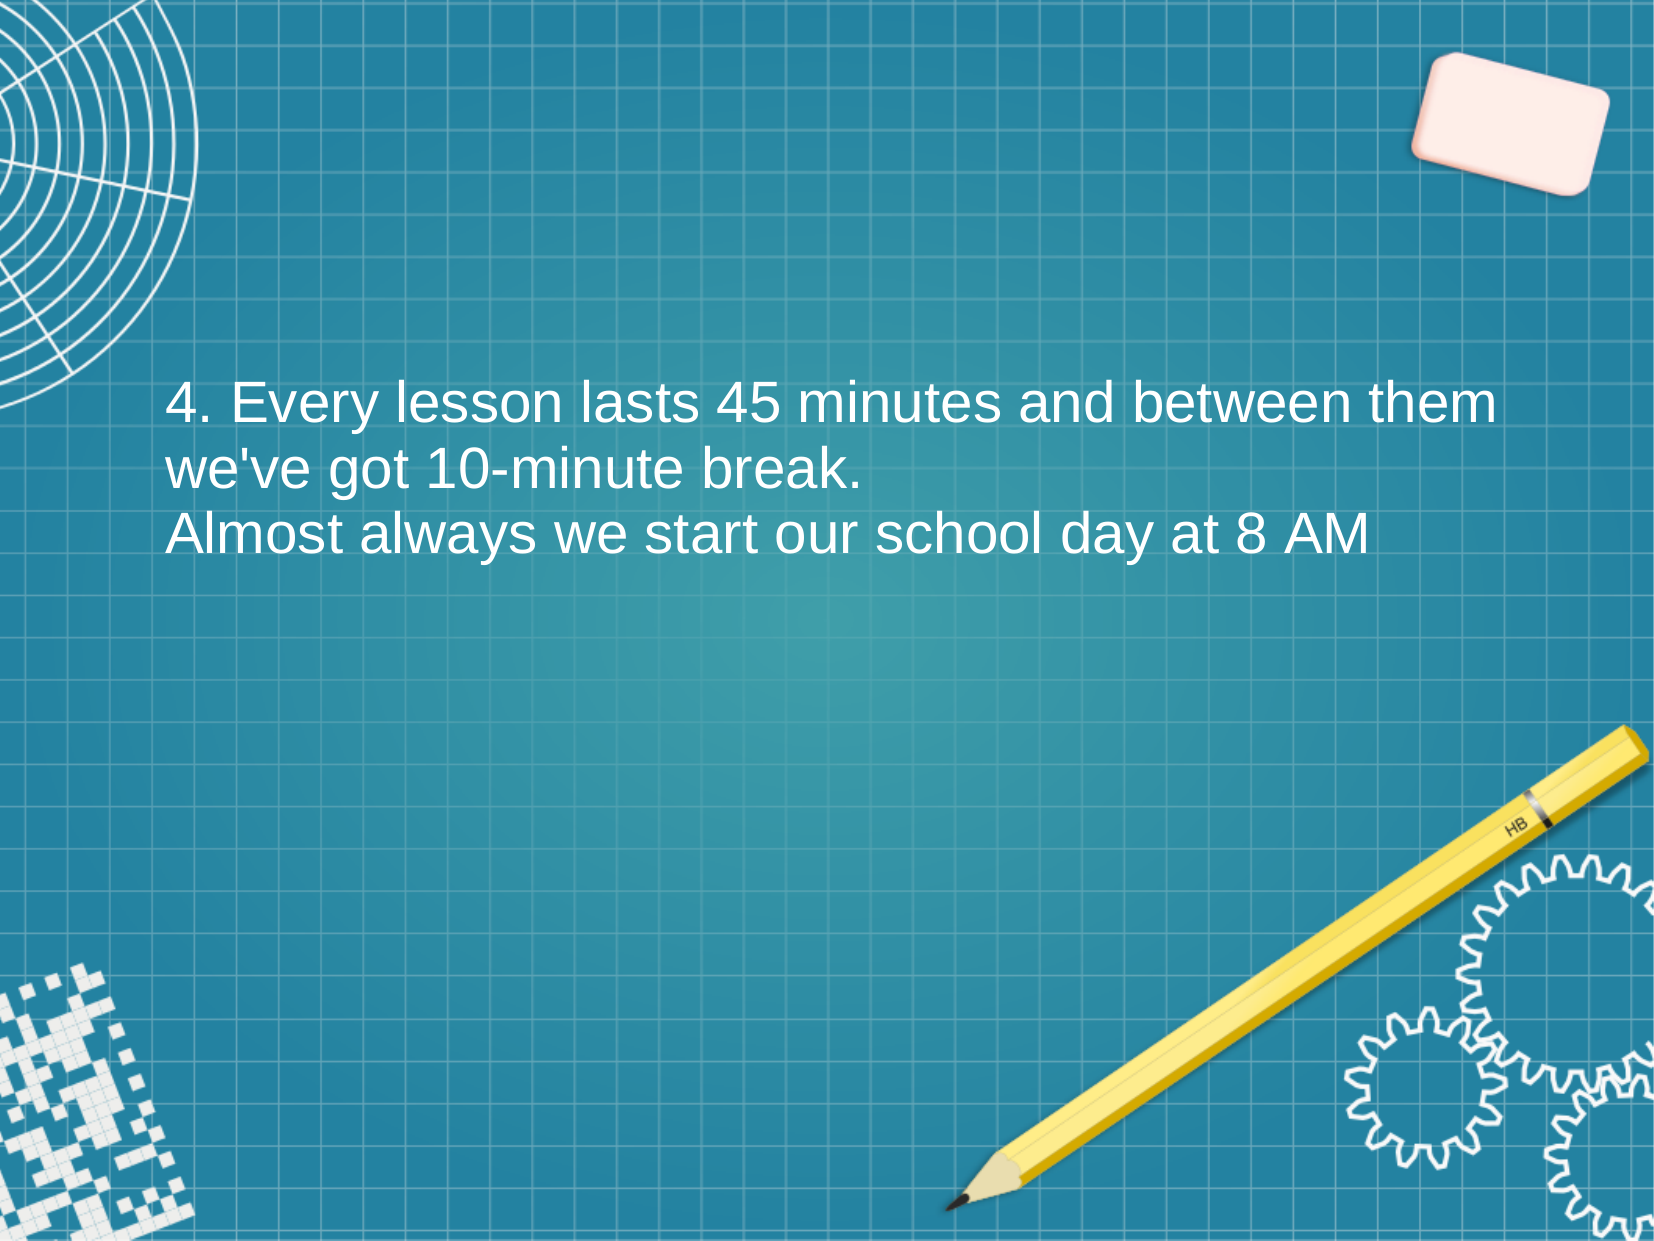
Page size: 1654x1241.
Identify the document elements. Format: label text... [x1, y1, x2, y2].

text_box 4. Every lesson lasts 45 minutes and between them we've got 10-minute break. Almost always we start our school day at 8 AM [165, 236, 1654, 697]
picture [0, 0, 1654, 1241]
